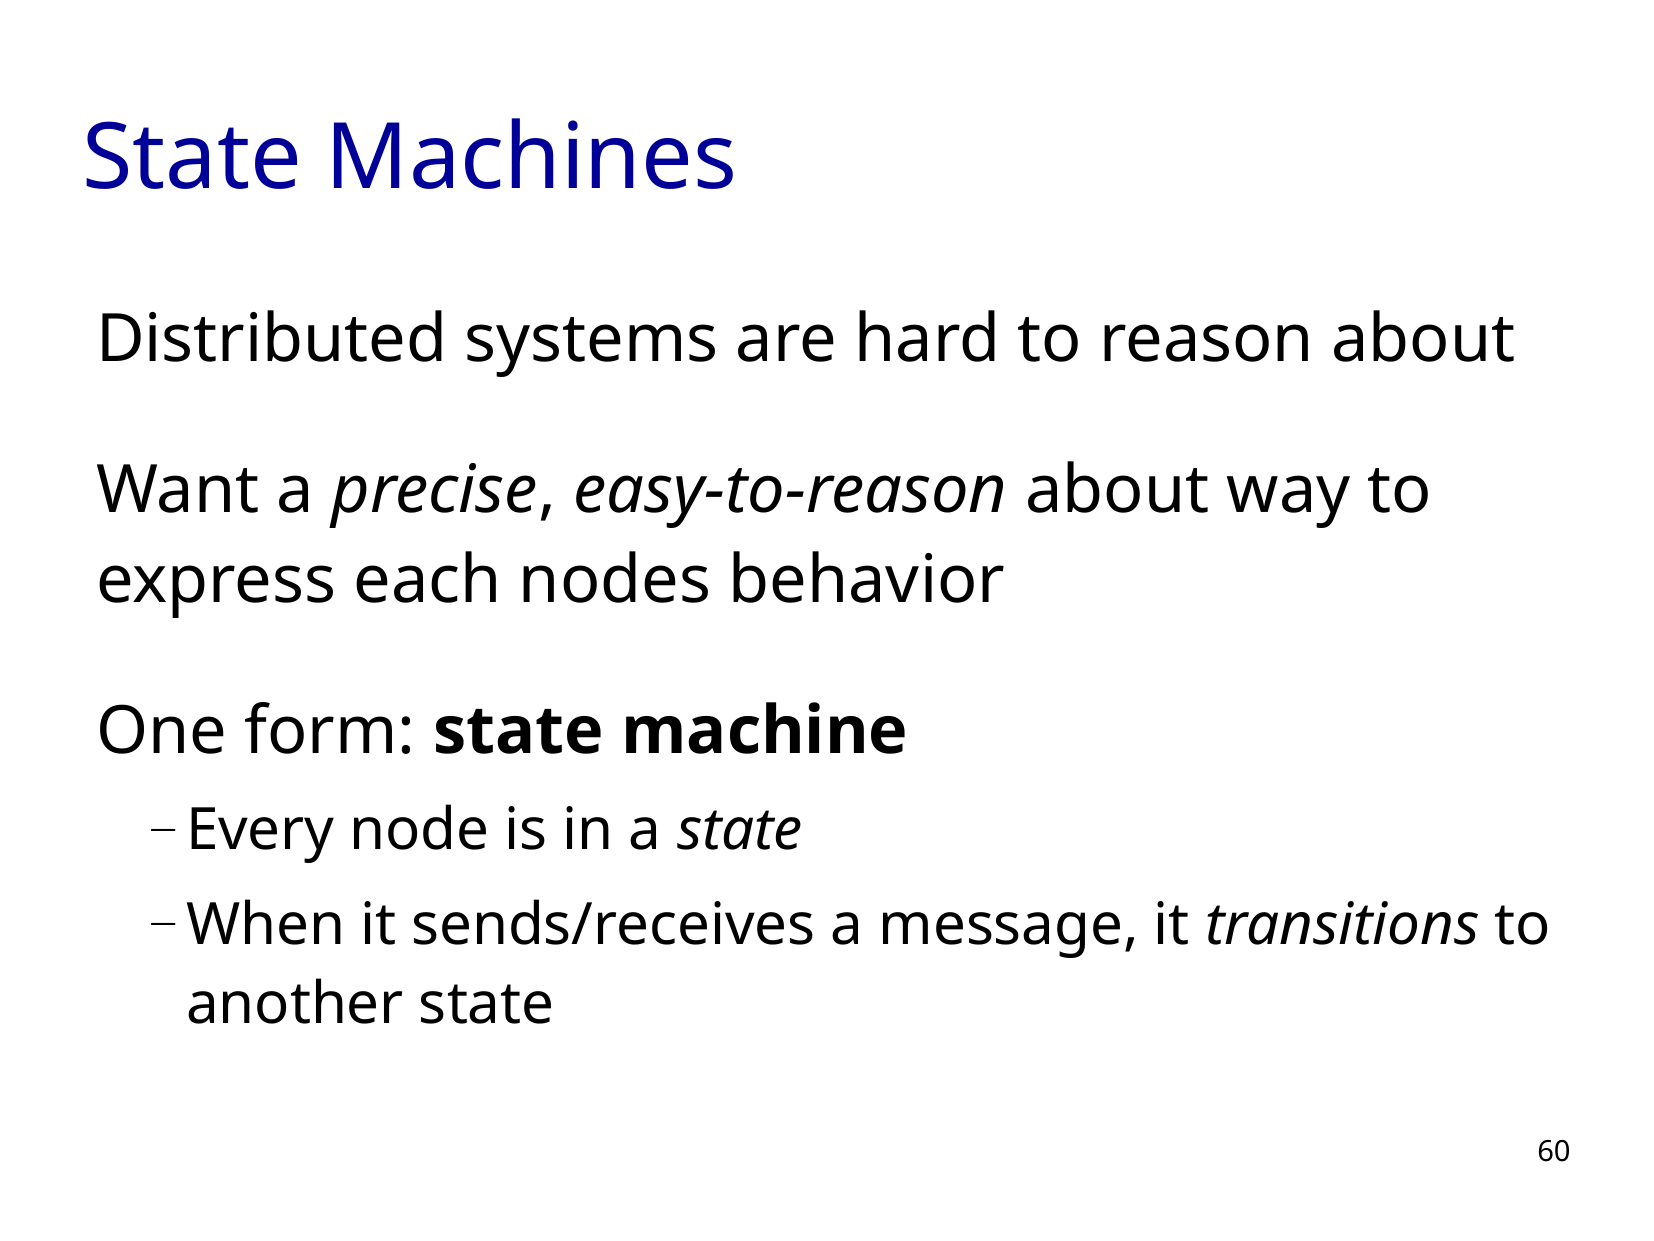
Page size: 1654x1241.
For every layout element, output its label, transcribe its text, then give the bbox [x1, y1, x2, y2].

title State Machines [82, 49, 1571, 257]
list Distributed systems are hard to reason about Want a precise, easy-to-reason about way to express each nodes behavior One form: state machine Every node is in a state When it sends/receives a message, it transitions to another state [60, 290, 1571, 1096]
